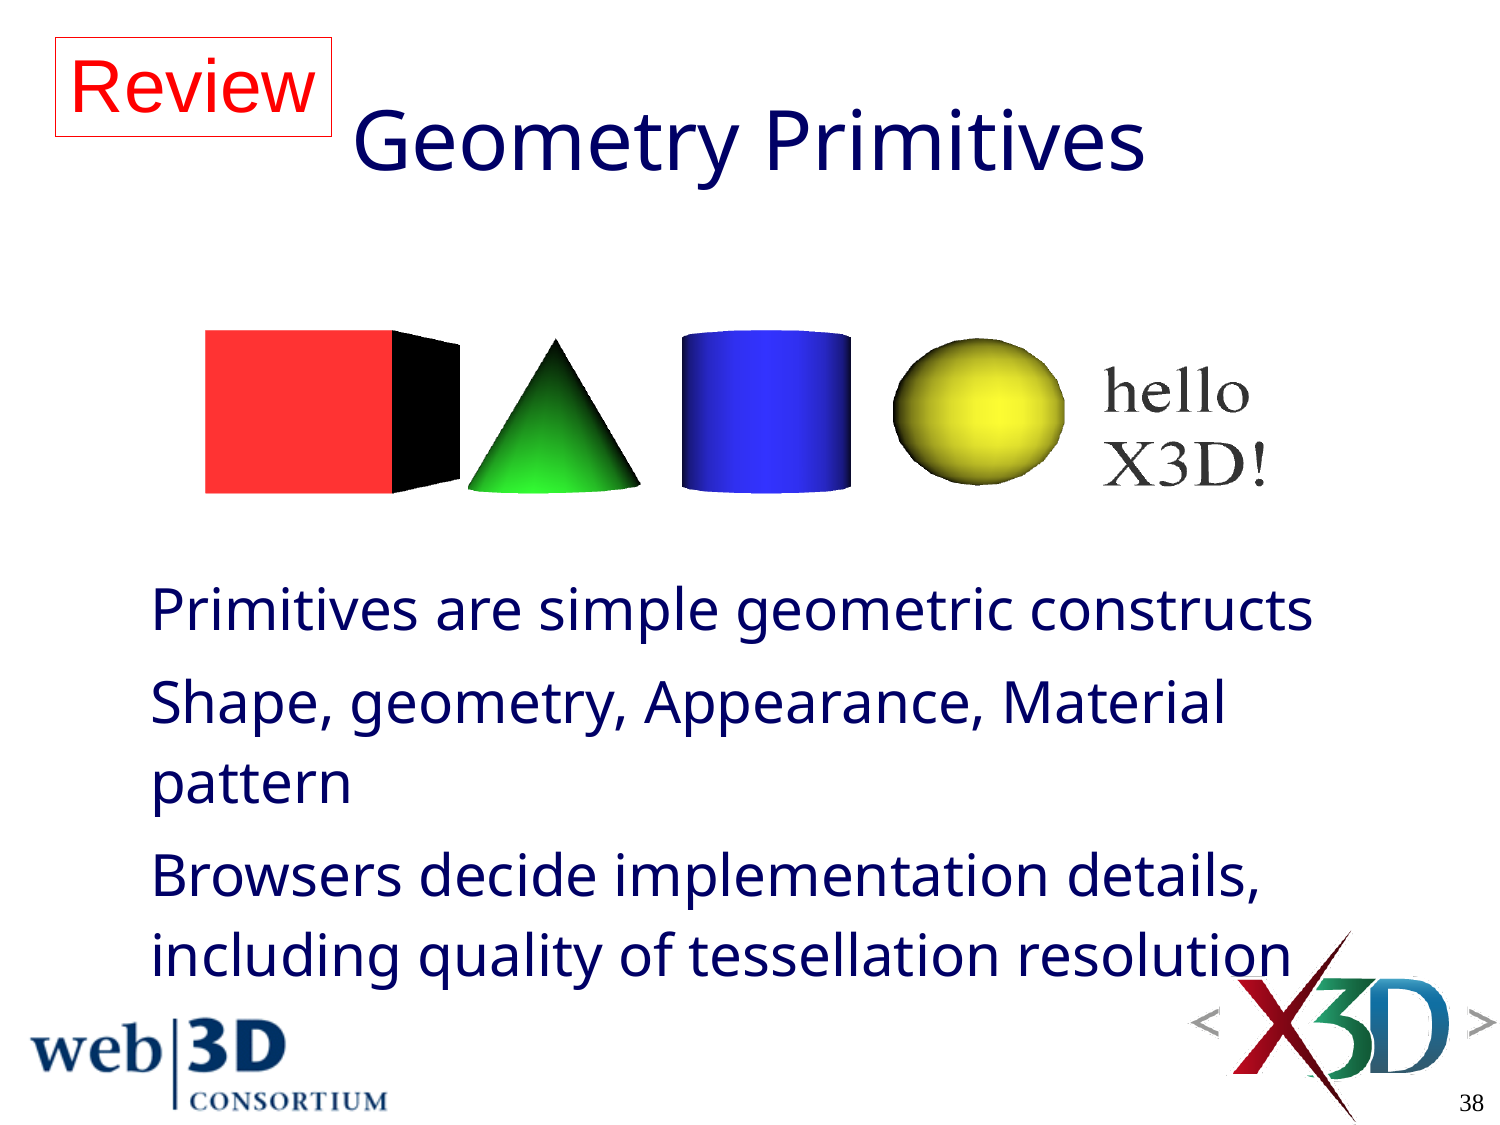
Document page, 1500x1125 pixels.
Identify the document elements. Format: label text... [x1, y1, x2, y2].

title Geometry Primitives [112, 44, 1388, 232]
text_box Review [55, 37, 332, 137]
picture [1187, 926, 1500, 1125]
subtitle Primitives are simple geometric constructs Shape, geometry, Appearance, Material pattern Browsers decide implementation details, including quality of tessellation resolution [75, 562, 1425, 999]
picture [12, 1009, 413, 1121]
picture [150, 262, 1313, 558]
